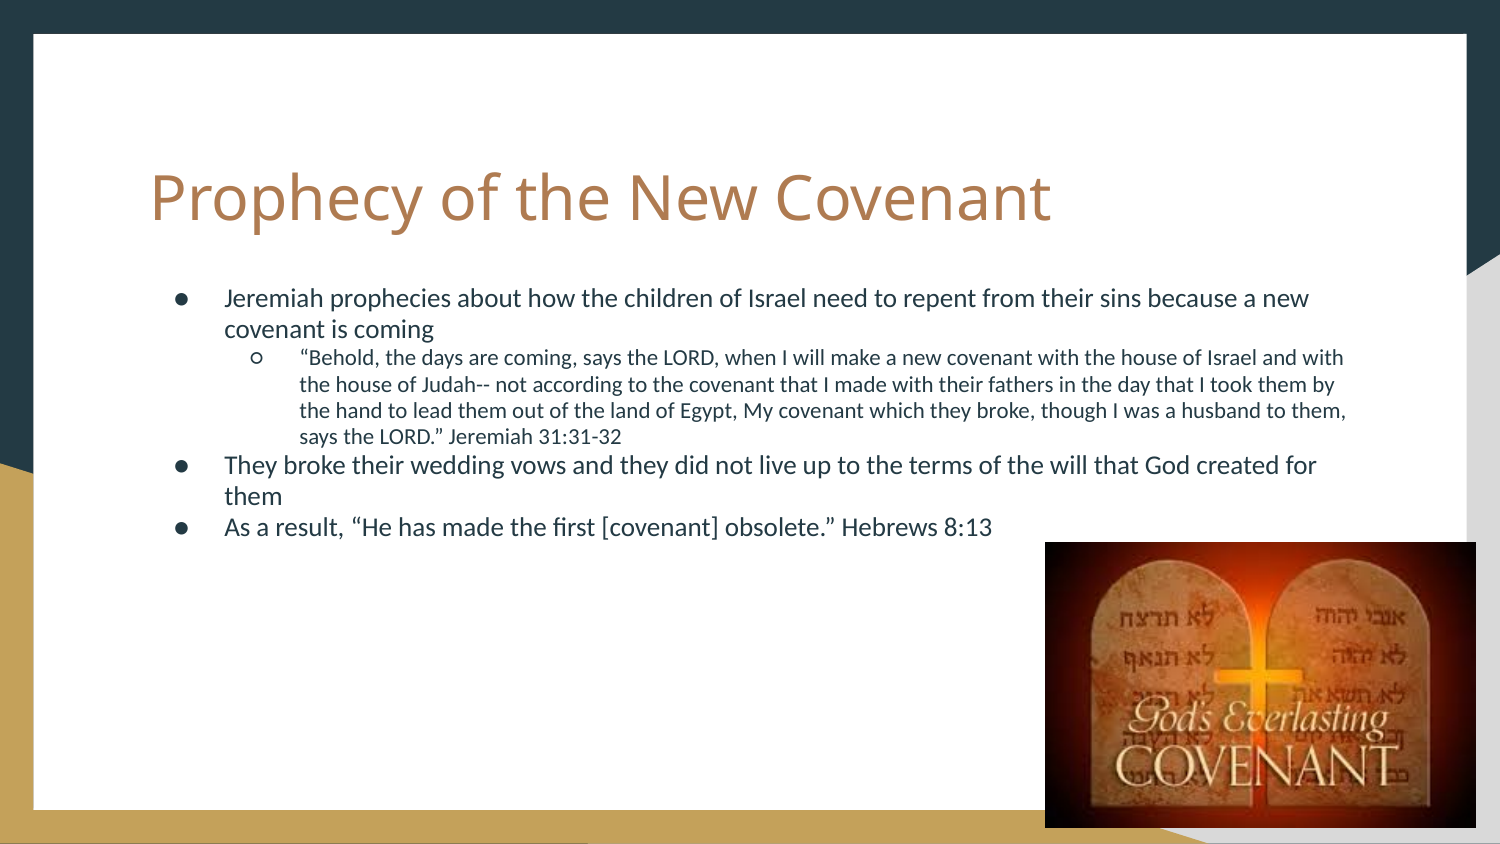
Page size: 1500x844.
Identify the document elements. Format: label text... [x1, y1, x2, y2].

list Jeremiah prophecies about how the children of Israel need to repent from their sins because a new covenant is coming “Behold, the days are coming, says the LORD, when I will make a new covenant with the house of Israel and with the house of Judah-- not according to the covenant that I made with their fathers in the day that I took them by the hand to lead them out of the land of Egypt, My covenant which they broke, though I was a husband to them, says the LORD.” Jeremiah 31:31-32 They broke their wedding vows and they did not live up to the terms of the will that God created for them As a result, “He has made the first [covenant] obsolete.” Hebrews 8:13 [134, 268, 1366, 670]
title Prophecy of the New Covenant [134, 138, 1366, 268]
picture [1045, 542, 1476, 828]
